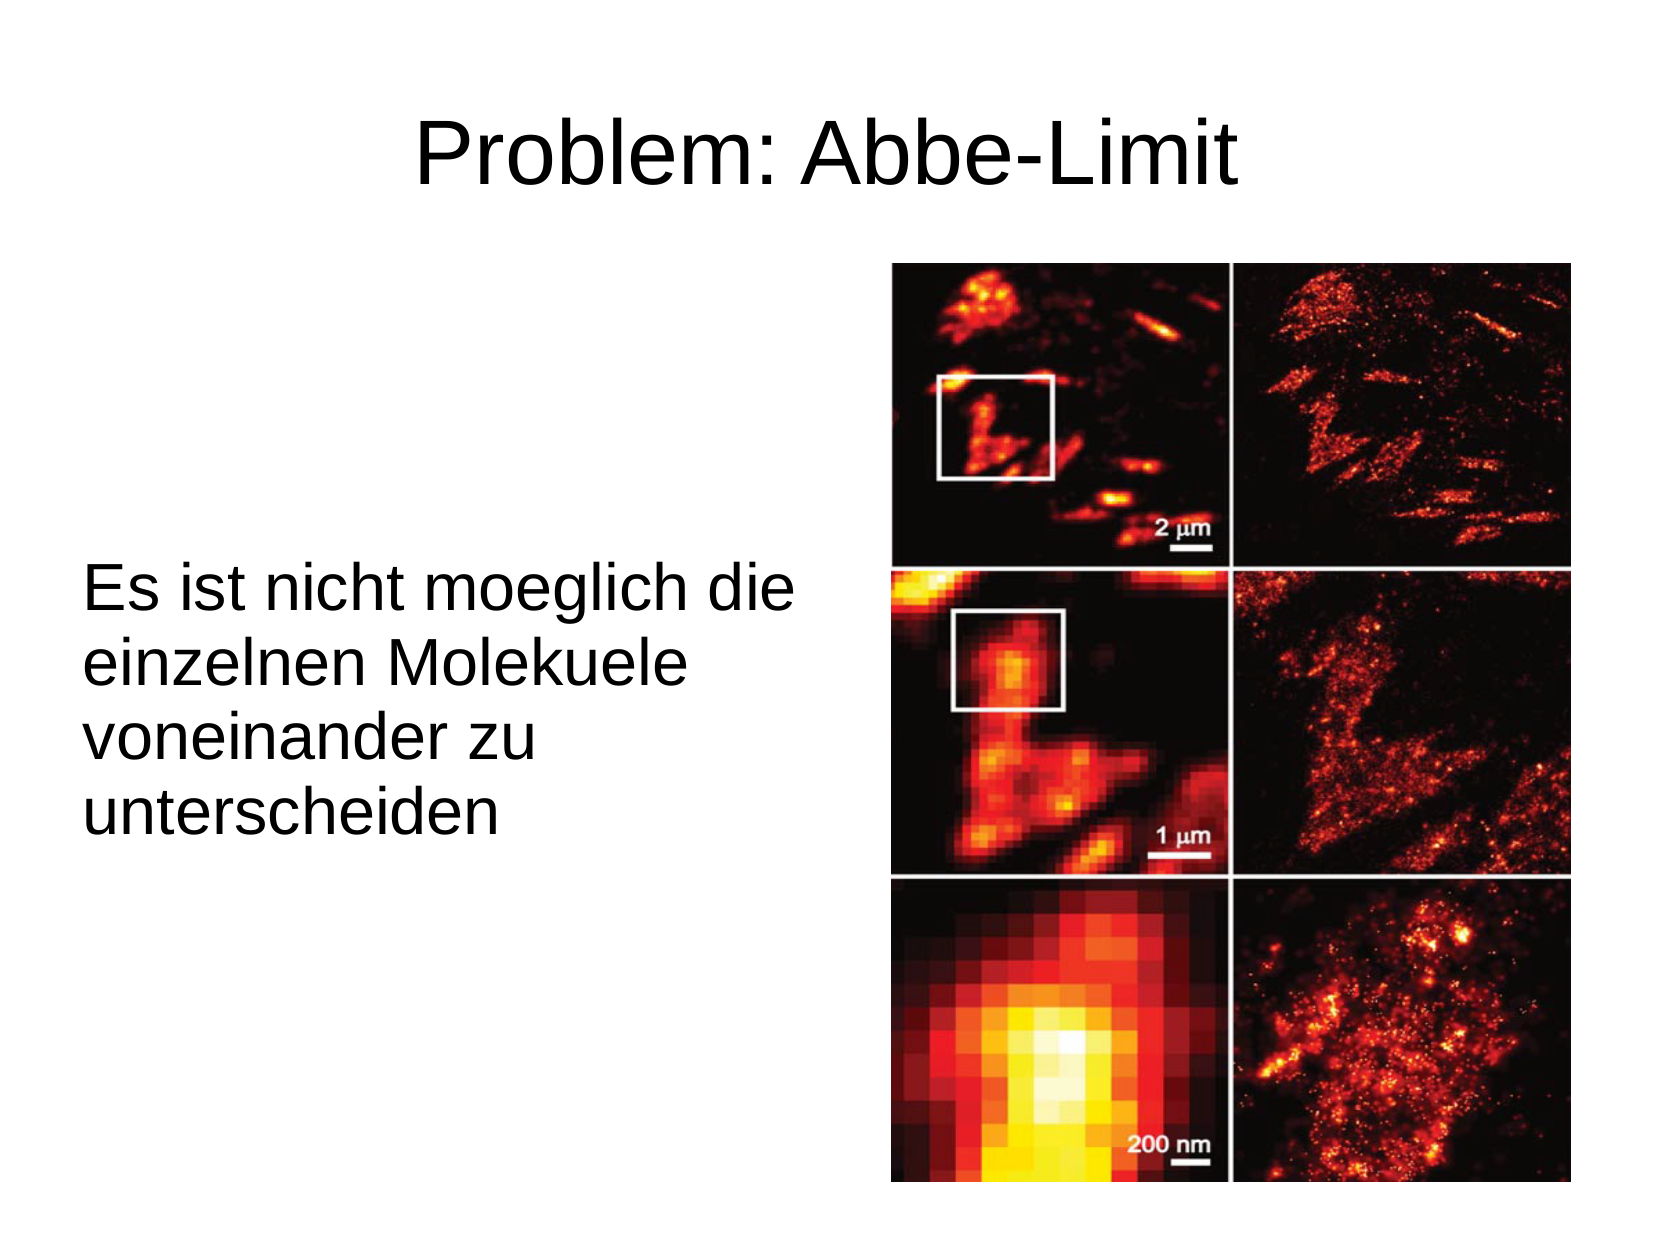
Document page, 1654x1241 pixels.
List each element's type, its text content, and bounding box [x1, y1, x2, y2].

title Problem: Abbe-Limit [82, 49, 1571, 257]
subtitle Es ist nicht moeglich die einzelnen Molekuele voneinander zu unterscheiden [82, 290, 827, 1109]
picture [891, 263, 1571, 1182]
